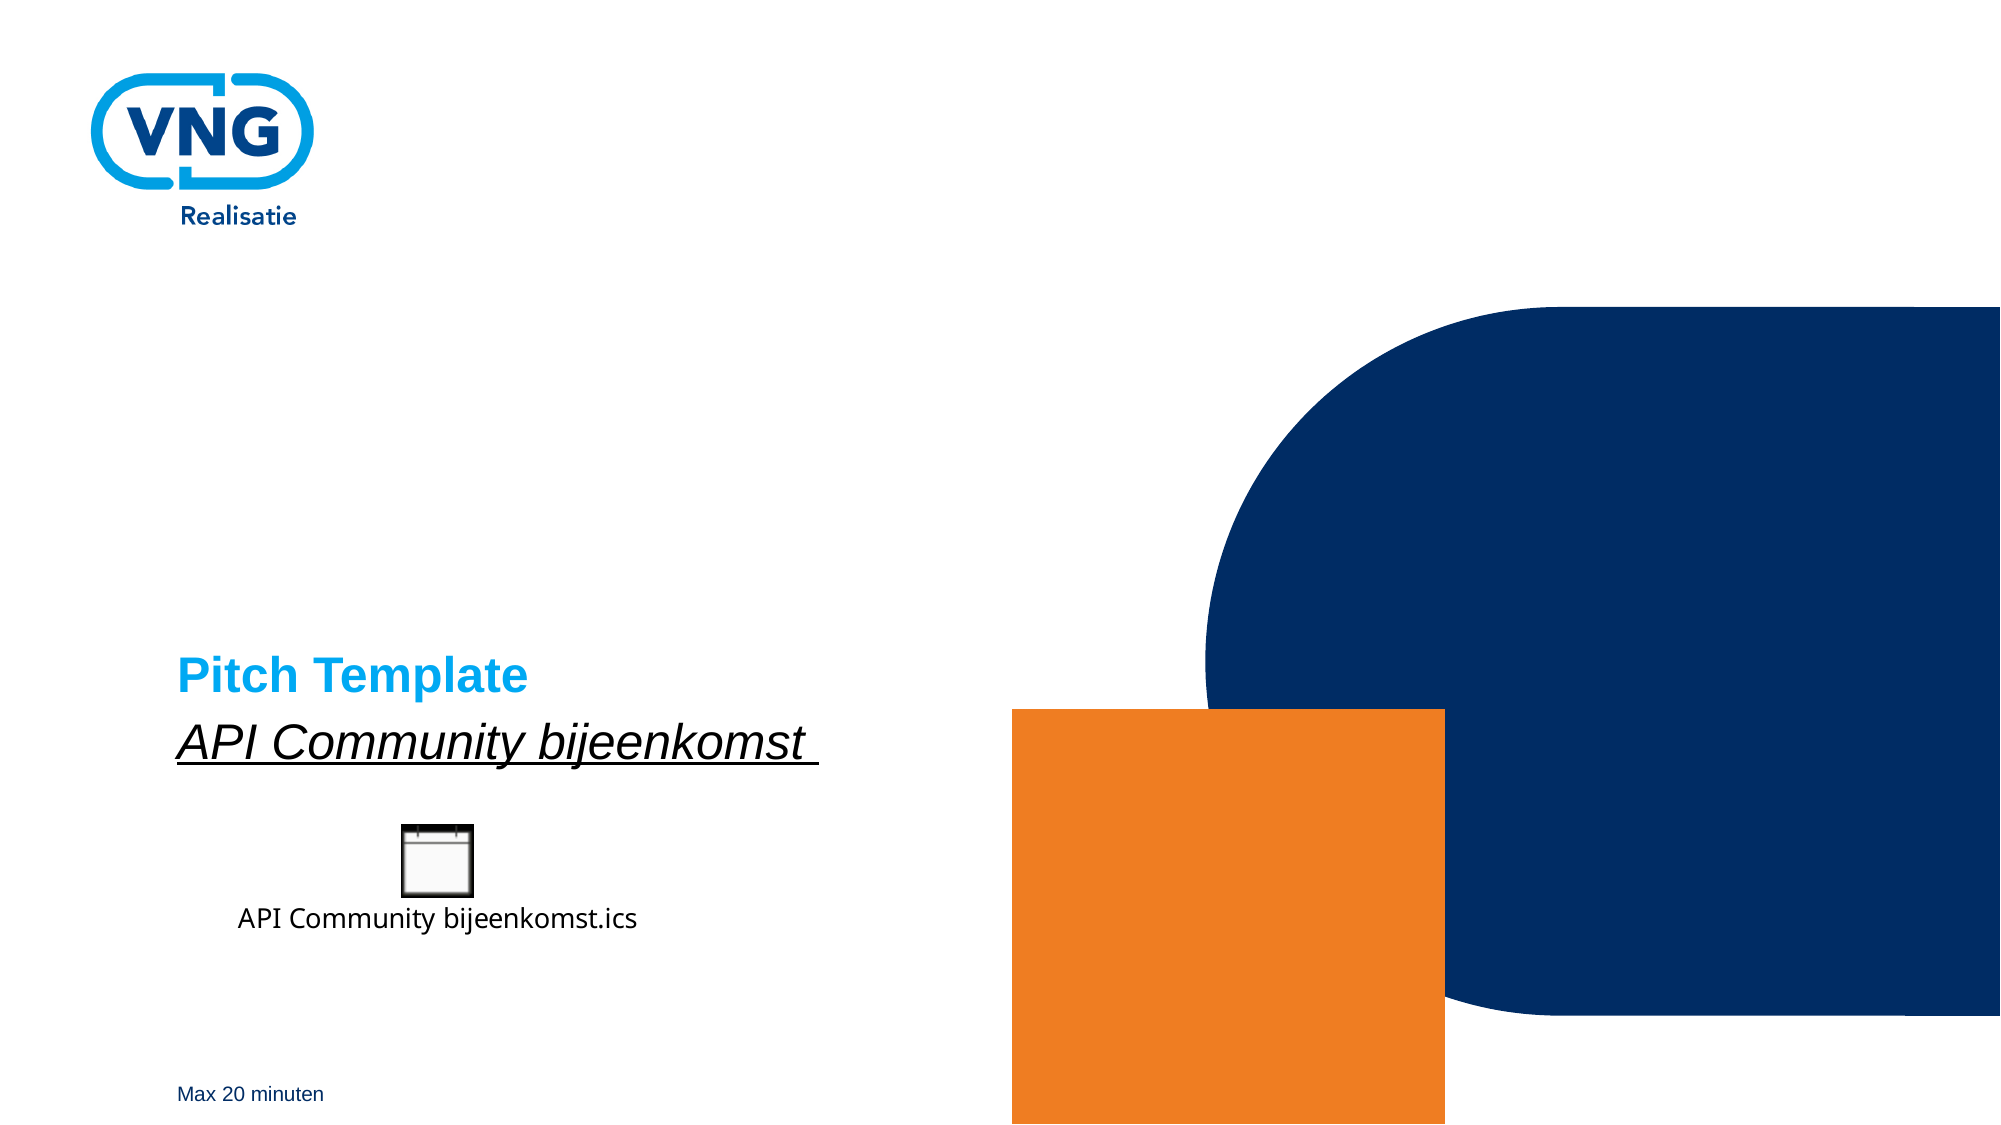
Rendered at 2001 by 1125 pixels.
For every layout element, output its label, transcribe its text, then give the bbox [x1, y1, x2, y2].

subtitle Pitch Template API Community bijeenkomst [177, 649, 886, 886]
text_box Max 20 minuten [177, 1062, 845, 1123]
chart [201, 824, 672, 948]
